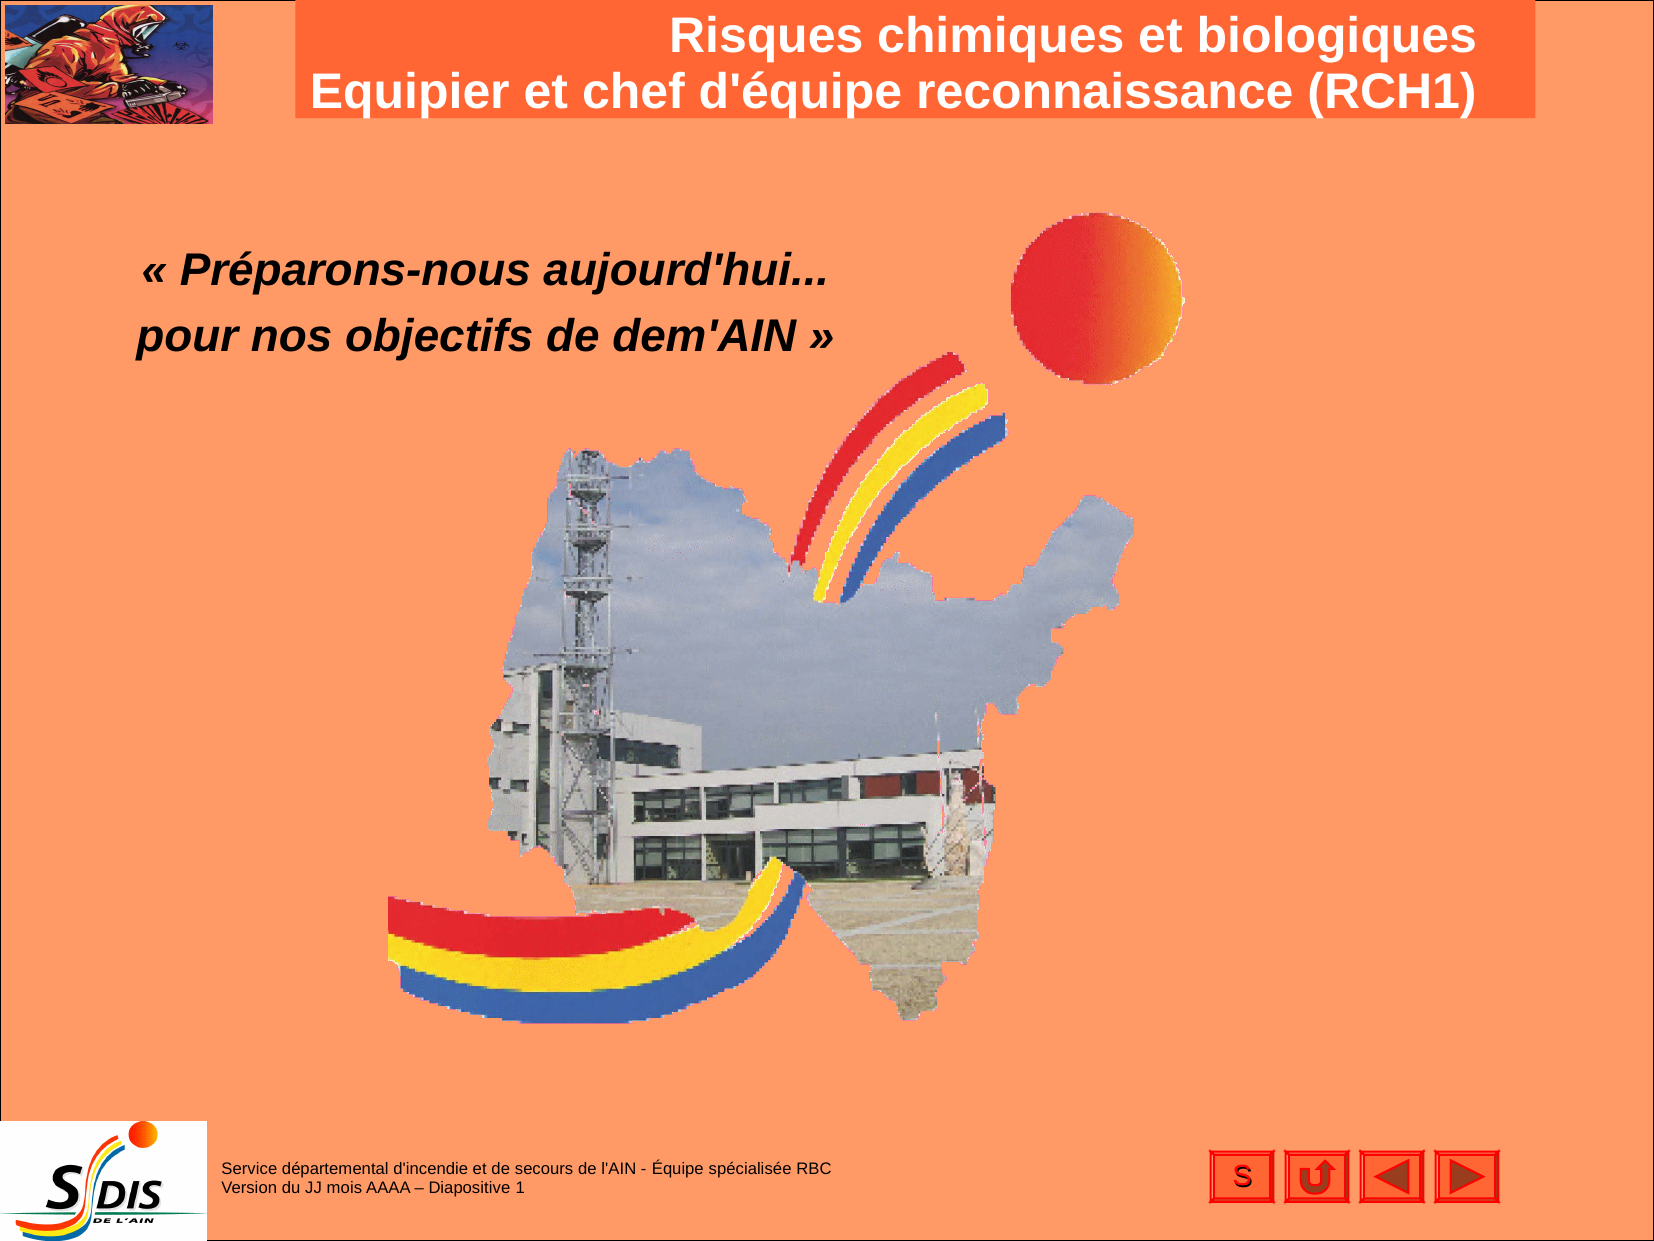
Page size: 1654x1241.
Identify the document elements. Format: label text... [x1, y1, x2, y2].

picture [388, 119, 1266, 1241]
picture [0, 1121, 207, 1241]
picture [5, 5, 213, 124]
text_box Risques chimiques et biologiques Equipier et chef d'équipe reconnaissance (RCH1) [295, 0, 1536, 119]
list « Préparons-nous aujourd'hui... pour nos objectifs de dem'AIN » [59, 236, 857, 511]
